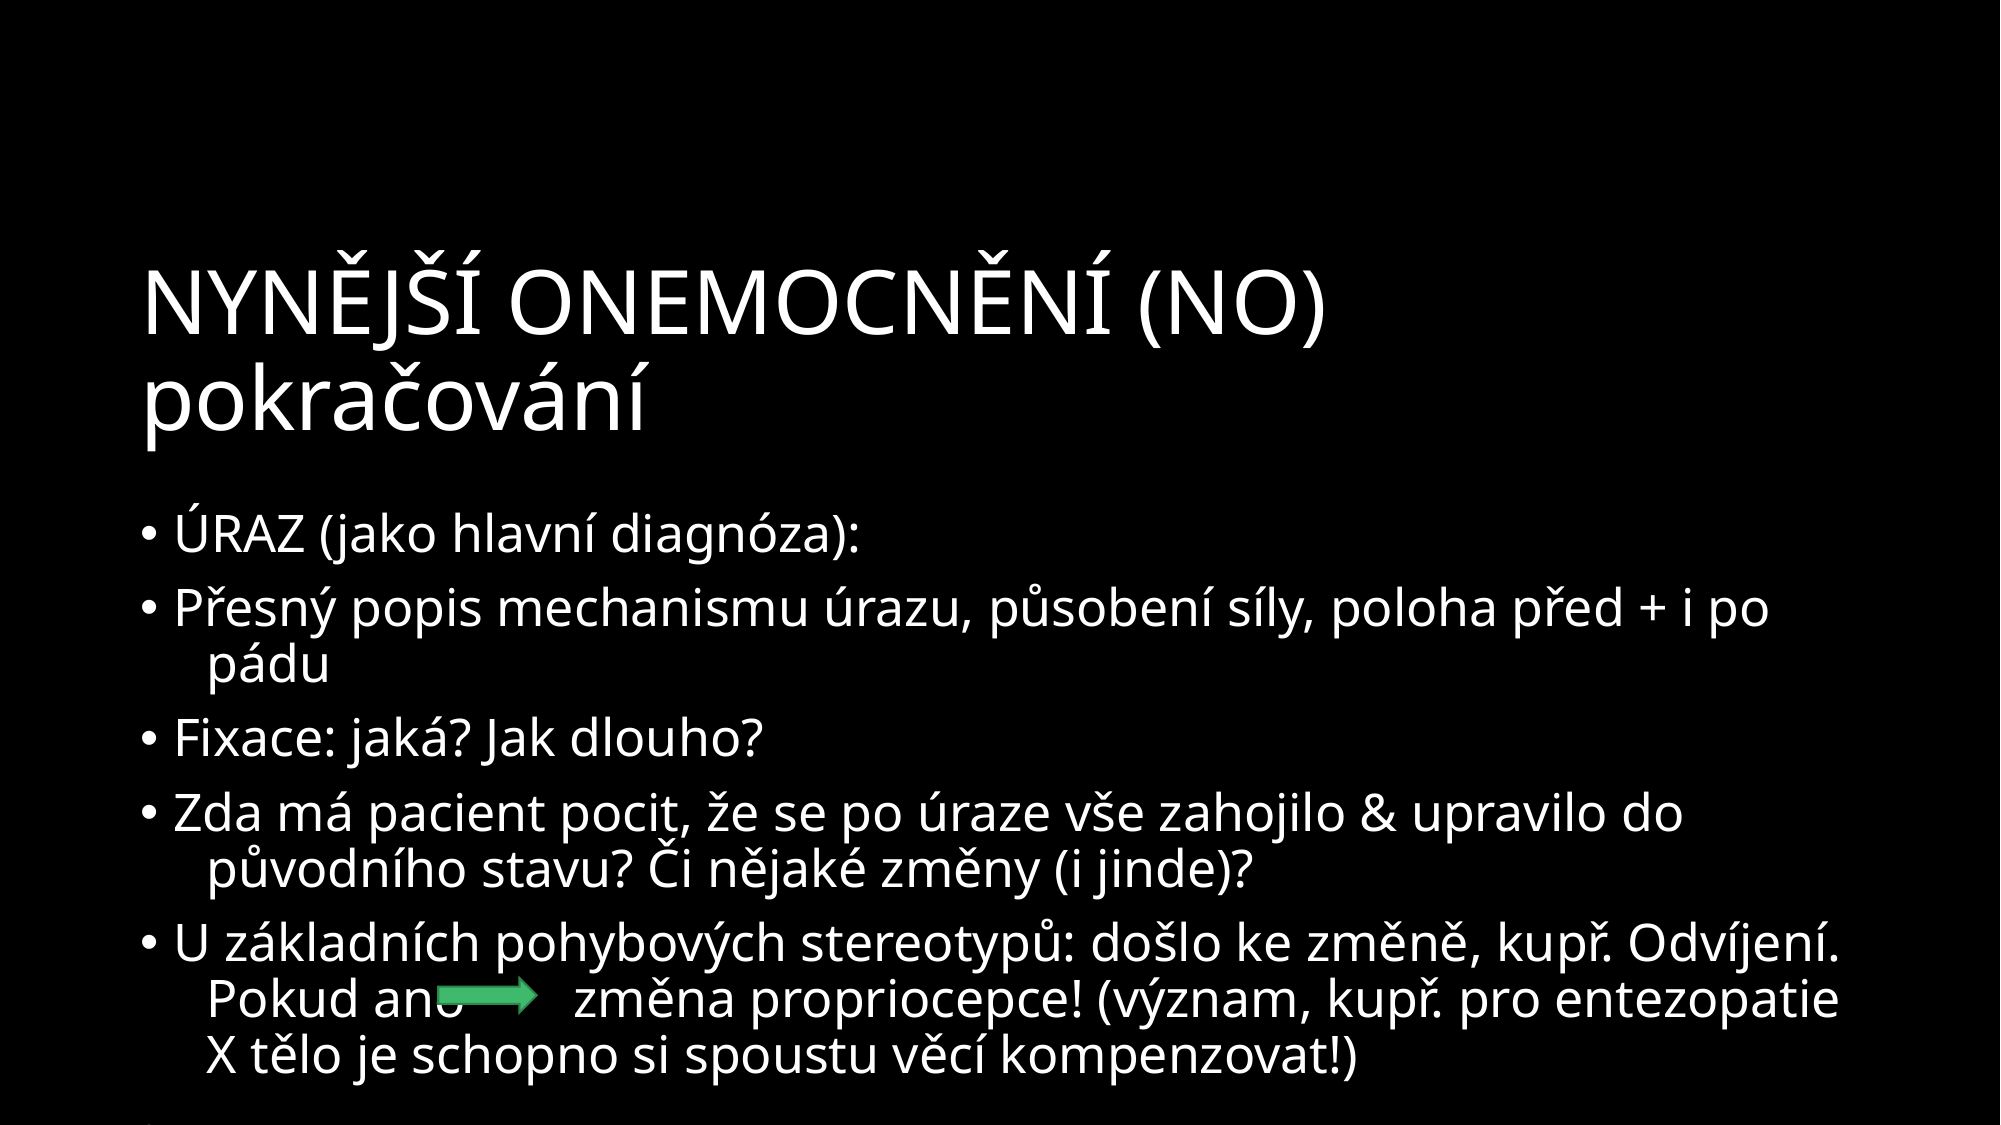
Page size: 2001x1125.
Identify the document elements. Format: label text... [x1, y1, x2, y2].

text_box [438, 978, 537, 1013]
title NYNĚJŠÍ ONEMOCNĚNÍ (NO) pokračování [125, 249, 1626, 458]
list ÚRAZ (jako hlavní diagnóza): Přesný popis mechanismu úrazu, působení síly, poloha před + i po pádu Fixace: jaká? Jak dlouho? Zda má pacient pocit, že se po úraze vše zahojilo & upravilo do původního stavu? Či nějaké změny (i jinde)? U základních pohybových stereotypů: došlo ke změně, kupř. Odvíjení. Pokud ano změna propriocepce! (význam, kupř. pro entezopatie X tělo je schopno si spoustu věcí kompenzovat!) [125, 500, 1876, 1095]
